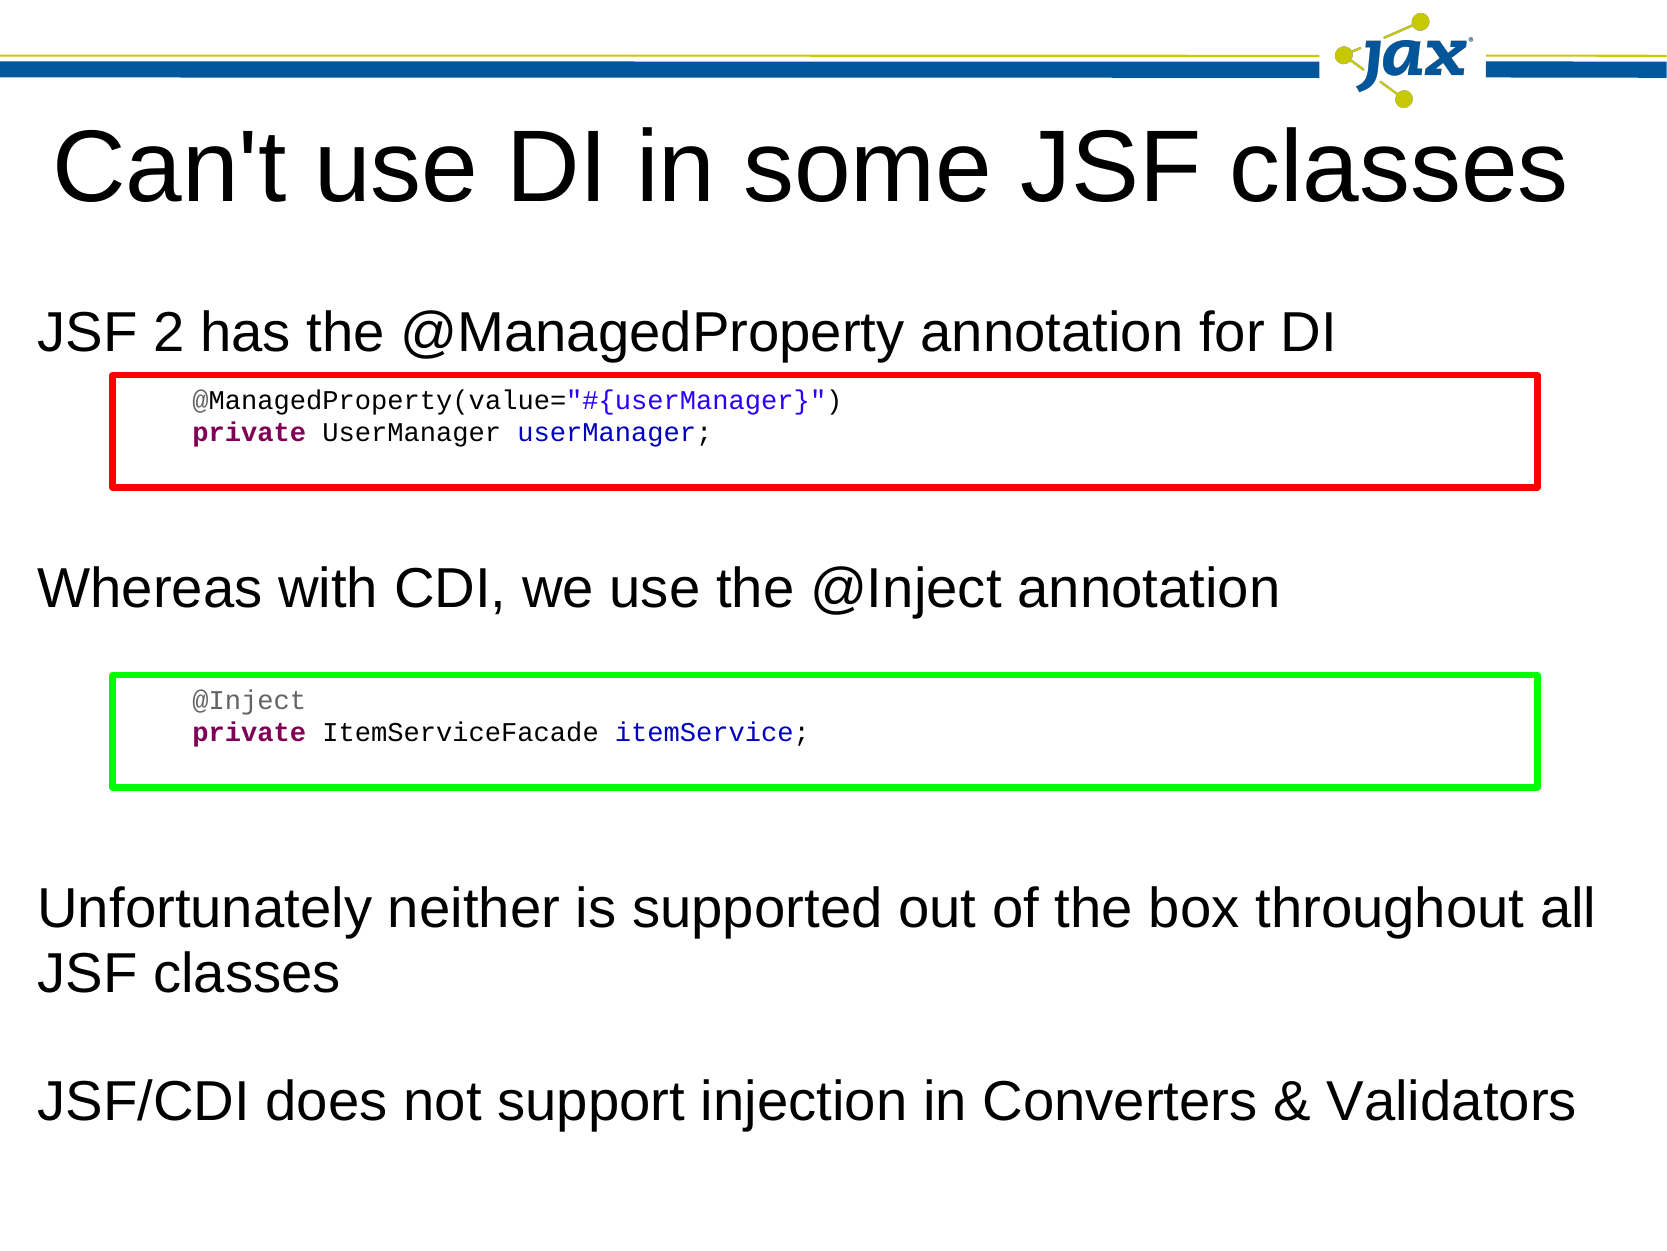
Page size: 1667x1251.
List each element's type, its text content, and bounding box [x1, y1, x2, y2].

text_box @ManagedProperty(value="#{userManager}") private UserManager userManager; [112, 375, 1538, 488]
list JSF 2 has the @ManagedProperty annotation for DI Whereas with CDI, we use the @Inject annotation Unfortunately neither is supported out of the box throughout all JSF classes JSF/CDI does not support injection in Converters & Validators [37, 300, 1613, 1134]
title Can't use DI in some JSF classes [37, 91, 1651, 230]
picture [1335, 13, 1473, 91]
text_box @Inject private ItemServiceFacade itemService; [112, 675, 1538, 788]
